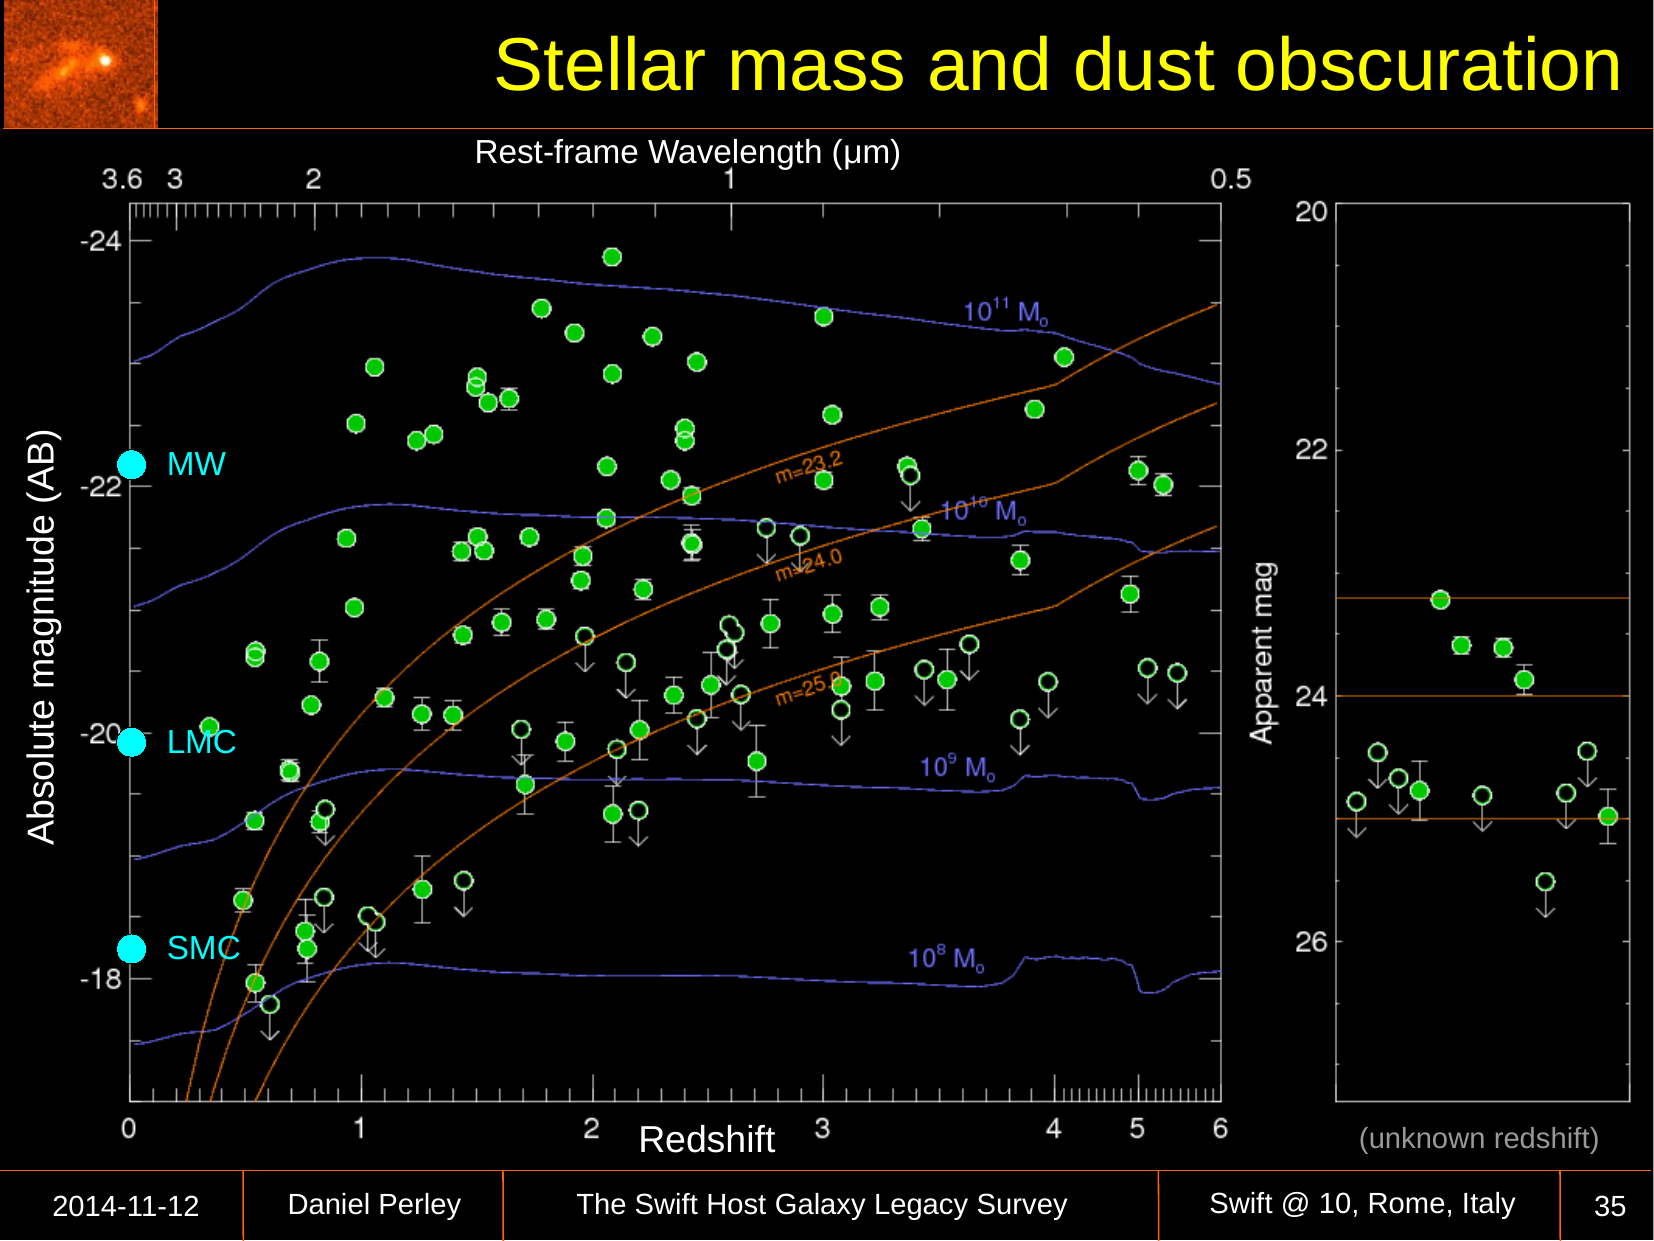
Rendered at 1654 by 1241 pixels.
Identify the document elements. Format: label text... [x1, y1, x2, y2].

text_box SMC [152, 922, 378, 975]
title Stellar mass and dust obscuration [187, 21, 1624, 108]
text_box Absolute magnitude (AB) [12, 375, 70, 901]
text_box LMC [152, 715, 378, 768]
text_box (unknown redshift) [1344, 1114, 1645, 1163]
text_box [116, 933, 147, 964]
text_box Rest-frame Wavelength (μm) [459, 126, 1060, 179]
picture [4, 0, 154, 128]
text_box [116, 727, 147, 758]
text_box MW [152, 438, 378, 491]
text_box [116, 449, 147, 480]
picture [75, 164, 1637, 1143]
text_box Redshift [623, 1111, 814, 1168]
